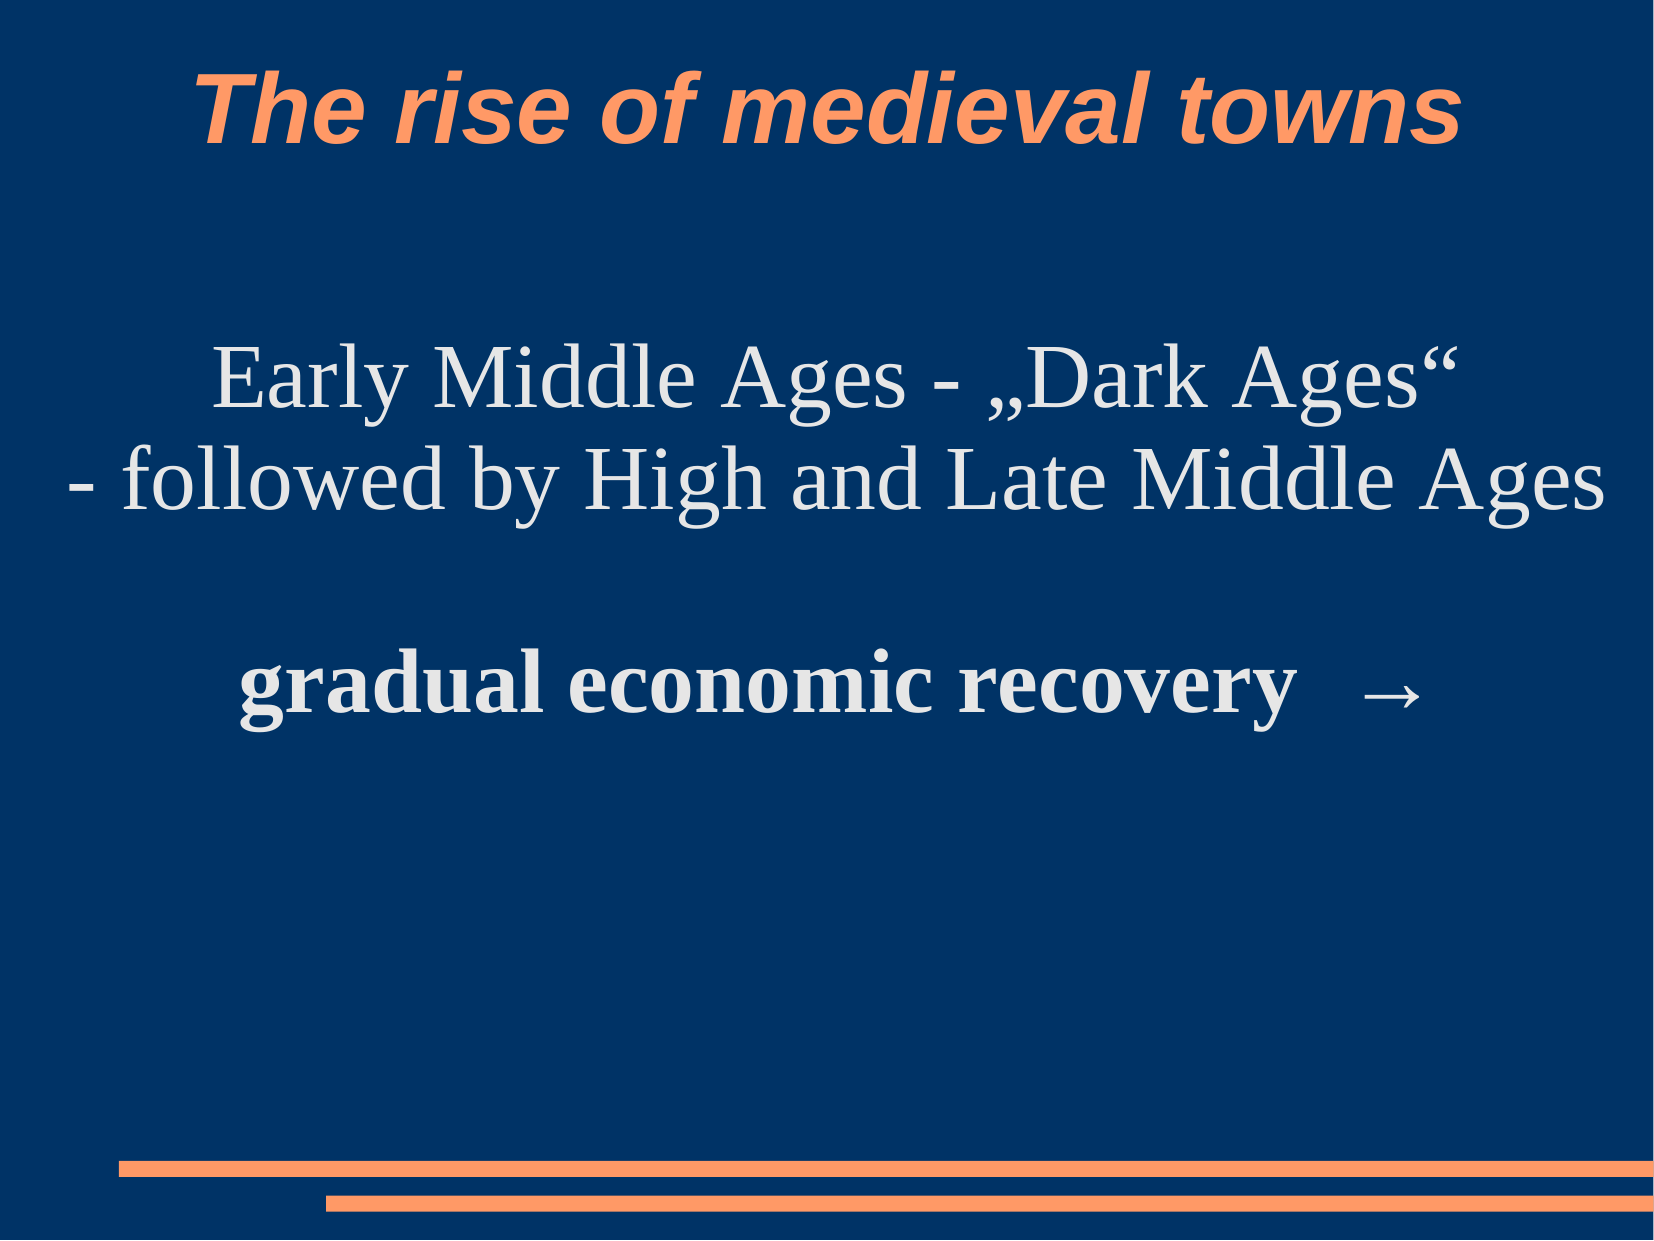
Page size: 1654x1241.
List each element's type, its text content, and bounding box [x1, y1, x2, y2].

title The rise of medieval towns [121, 5, 1534, 213]
list Early Middle Ages - „Dark Ages“ - followed by High and Late Middle Ages gradual economic recovery → [47, 224, 1630, 1146]
